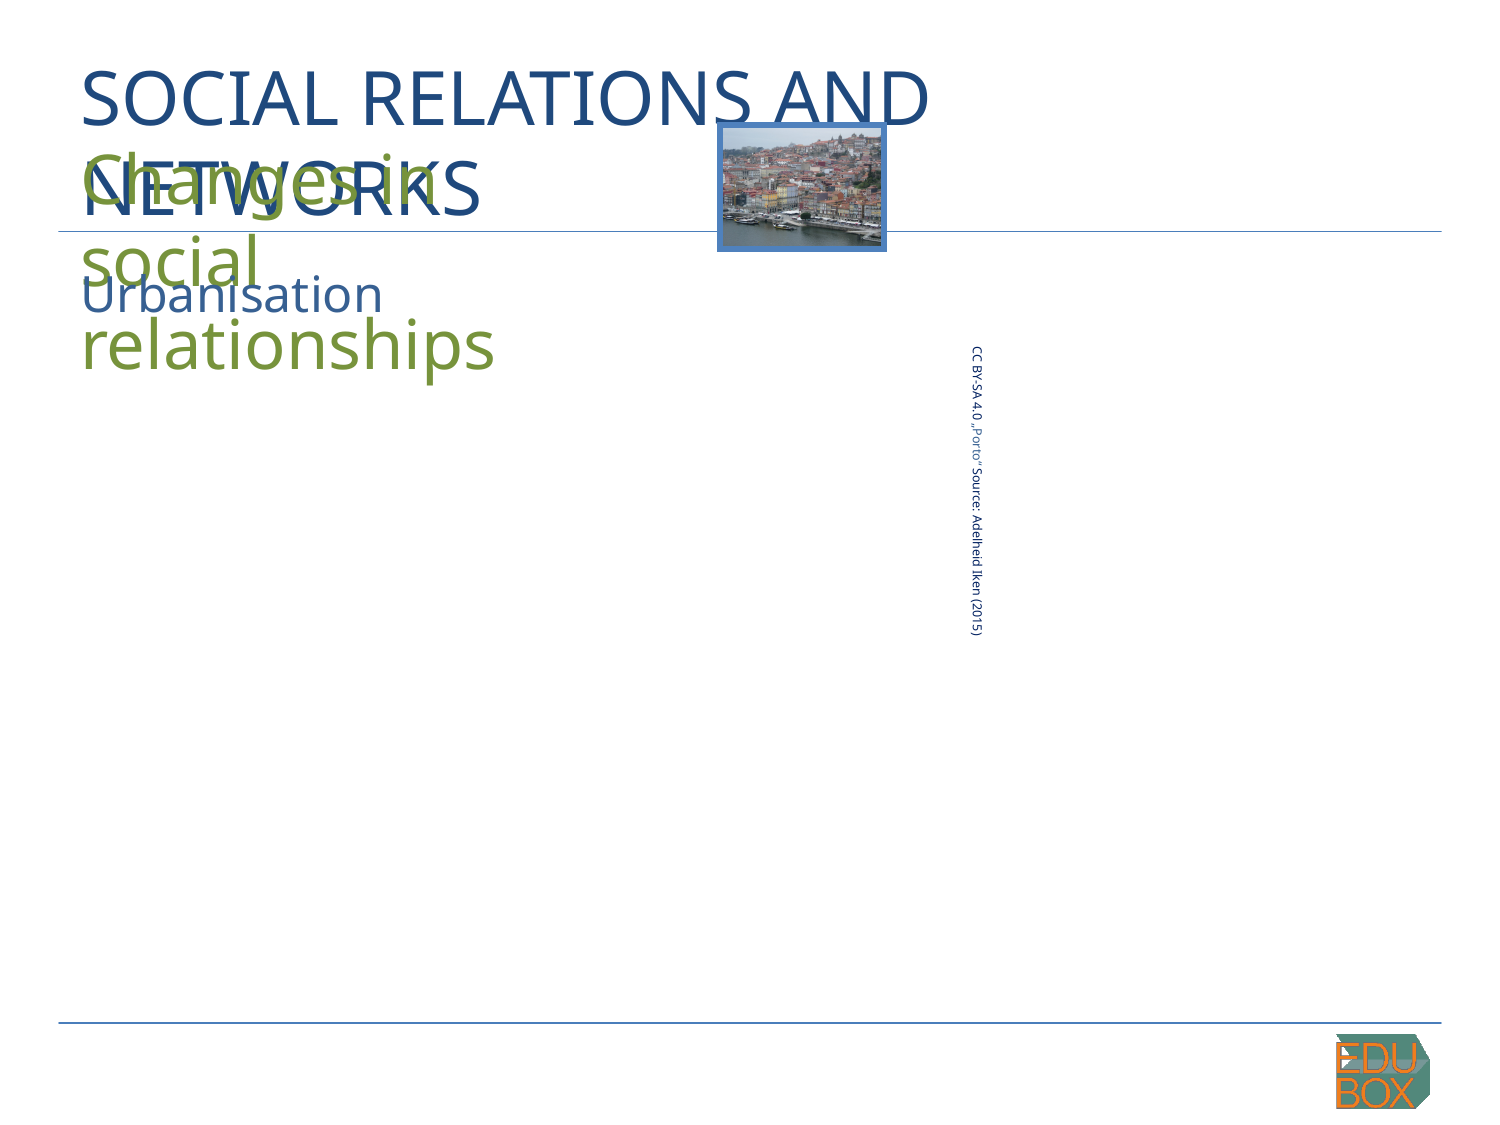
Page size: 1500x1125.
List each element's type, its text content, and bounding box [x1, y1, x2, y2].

title SOCIAL RELATIONS AND NETWORKS [64, 42, 1447, 153]
picture [743, 128, 861, 246]
text_box CC BY-SA 4.0 „Porto“ Source: Adelheid Iken (2015) [960, 332, 993, 745]
picture [84, 347, 951, 998]
list Changes in social relationships [64, 127, 737, 247]
picture [1328, 1028, 1437, 1114]
list Changes in social relationships [867, 127, 1040, 247]
text_box Urbanisation [64, 255, 1414, 332]
